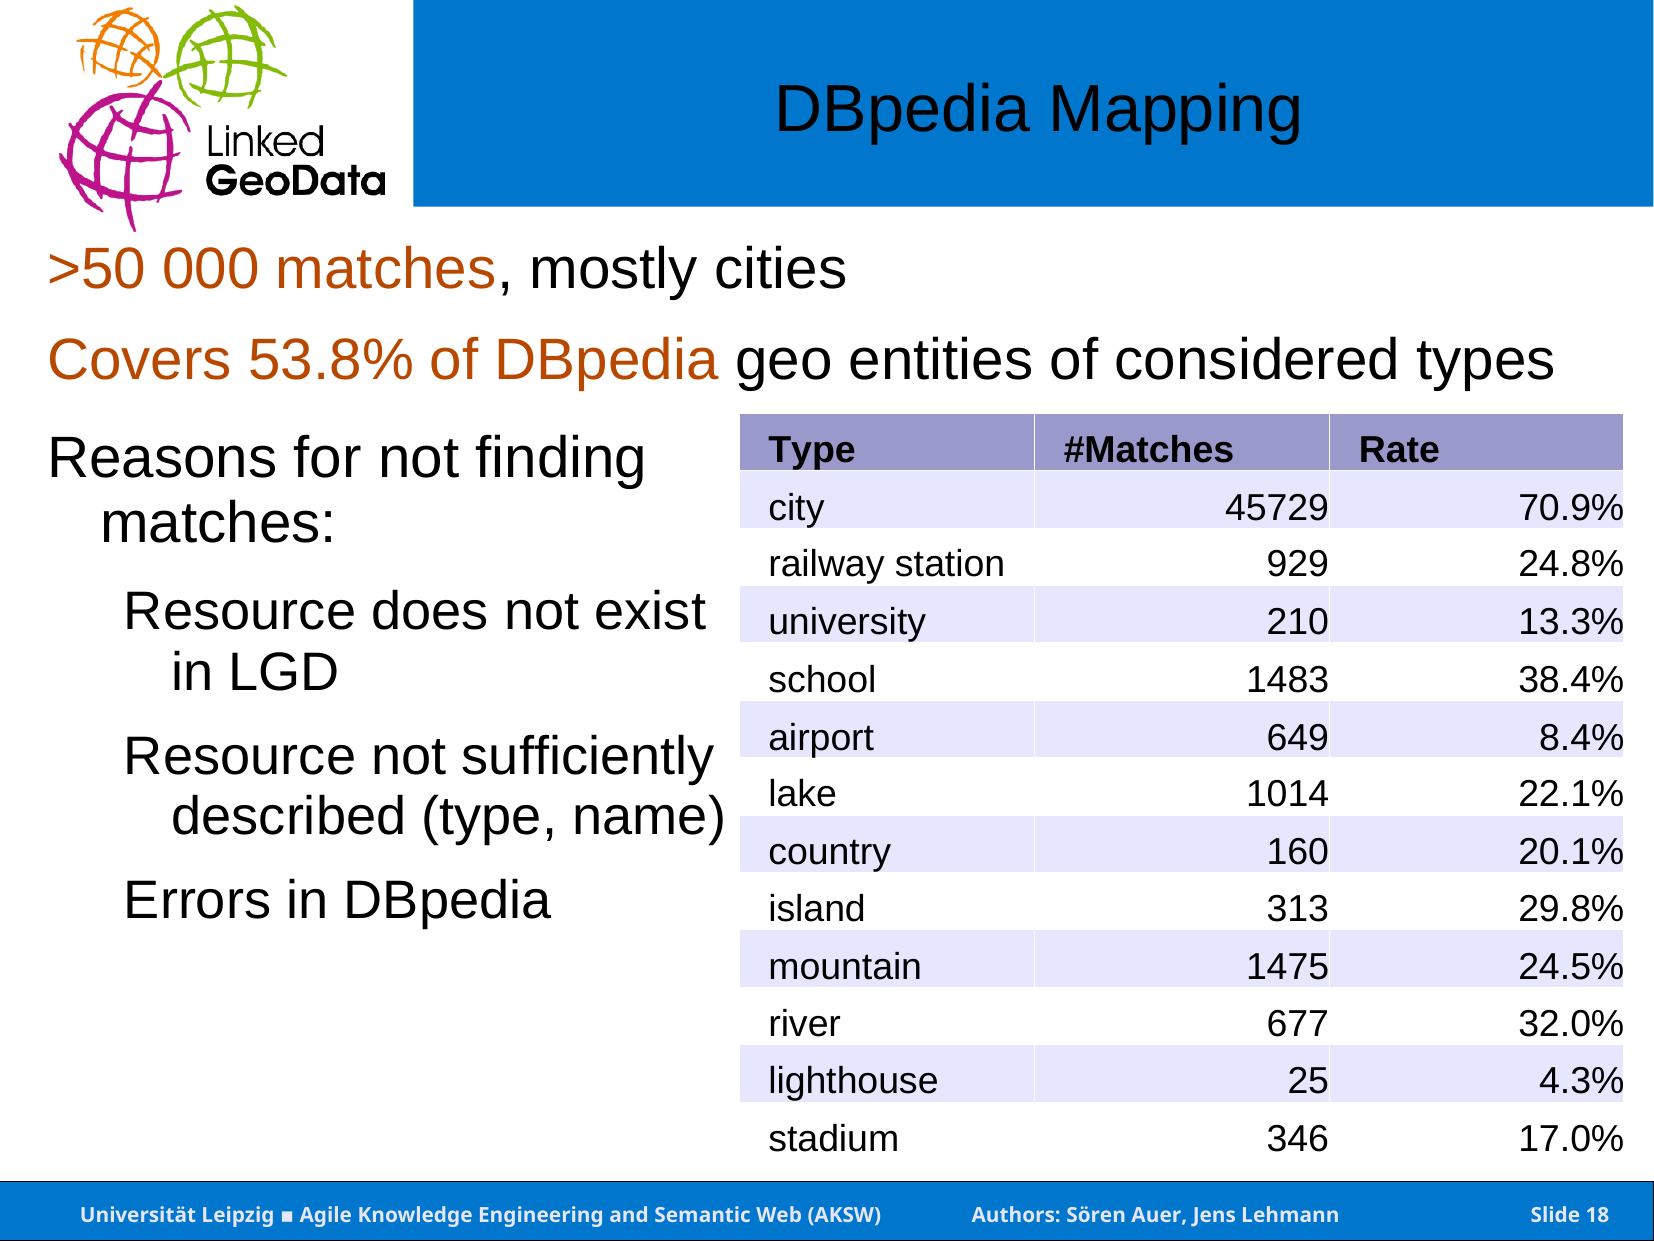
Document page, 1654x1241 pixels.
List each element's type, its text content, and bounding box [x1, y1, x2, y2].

text_box 929 [1251, 535, 1344, 593]
text_box 1483 [1231, 650, 1344, 708]
text_box mountain [753, 938, 938, 996]
text_box 1475 [1231, 938, 1344, 996]
text_box #Matches [1048, 421, 1250, 478]
text_box city [753, 478, 840, 535]
text_box [740, 414, 1034, 1159]
text_box 160 [1251, 822, 1344, 880]
text_box country [753, 822, 907, 880]
title DBpedia Mapping [442, 38, 1636, 178]
text_box 346 [1251, 1110, 1344, 1167]
text_box airport [753, 708, 890, 766]
text_box railway station [753, 535, 1021, 593]
text_box 4.3% [1524, 1052, 1640, 1110]
picture [59, 5, 385, 232]
text_box Rate [1344, 421, 1455, 478]
text_box 29.8% [1503, 880, 1640, 938]
text_box 677 [1251, 994, 1344, 1052]
text_box river [753, 994, 857, 1052]
text_box 24.8% [1503, 535, 1640, 593]
text_box 70.9% [1503, 478, 1640, 535]
text_box 17.0% [1503, 1110, 1640, 1167]
text_box 45729 [1210, 478, 1344, 536]
list >50 000 matches, mostly cities Covers 53.8% of DBpedia geo entities of considered types [29, 236, 1625, 414]
text_box university [753, 593, 942, 650]
text_box 24.5% [1503, 938, 1640, 994]
text_box 32.0% [1503, 994, 1640, 1052]
text_box 313 [1251, 880, 1344, 938]
text_box 649 [1251, 708, 1344, 764]
text_box 13.3% [1503, 593, 1640, 650]
text_box 22.1% [1503, 764, 1640, 822]
text_box 1014 [1231, 764, 1344, 822]
text_box 20.1% [1503, 822, 1640, 880]
text_box 25 [1272, 1052, 1344, 1110]
text_box lake [753, 764, 852, 822]
text_box stadium [753, 1110, 915, 1167]
text_box school [753, 650, 892, 708]
text_box lighthouse [753, 1052, 954, 1110]
text_box Type [753, 421, 871, 478]
text_box 210 [1251, 593, 1344, 650]
text_box island [753, 880, 881, 938]
list Reasons for not finding matches: Resource does not exist in LGD Resource not sufficiently described (type, name) Errors in DBpedia [29, 424, 739, 1229]
text_box 8.4% [1524, 708, 1640, 764]
text_box [1035, 414, 1624, 1159]
text_box 38.4% [1503, 650, 1640, 708]
